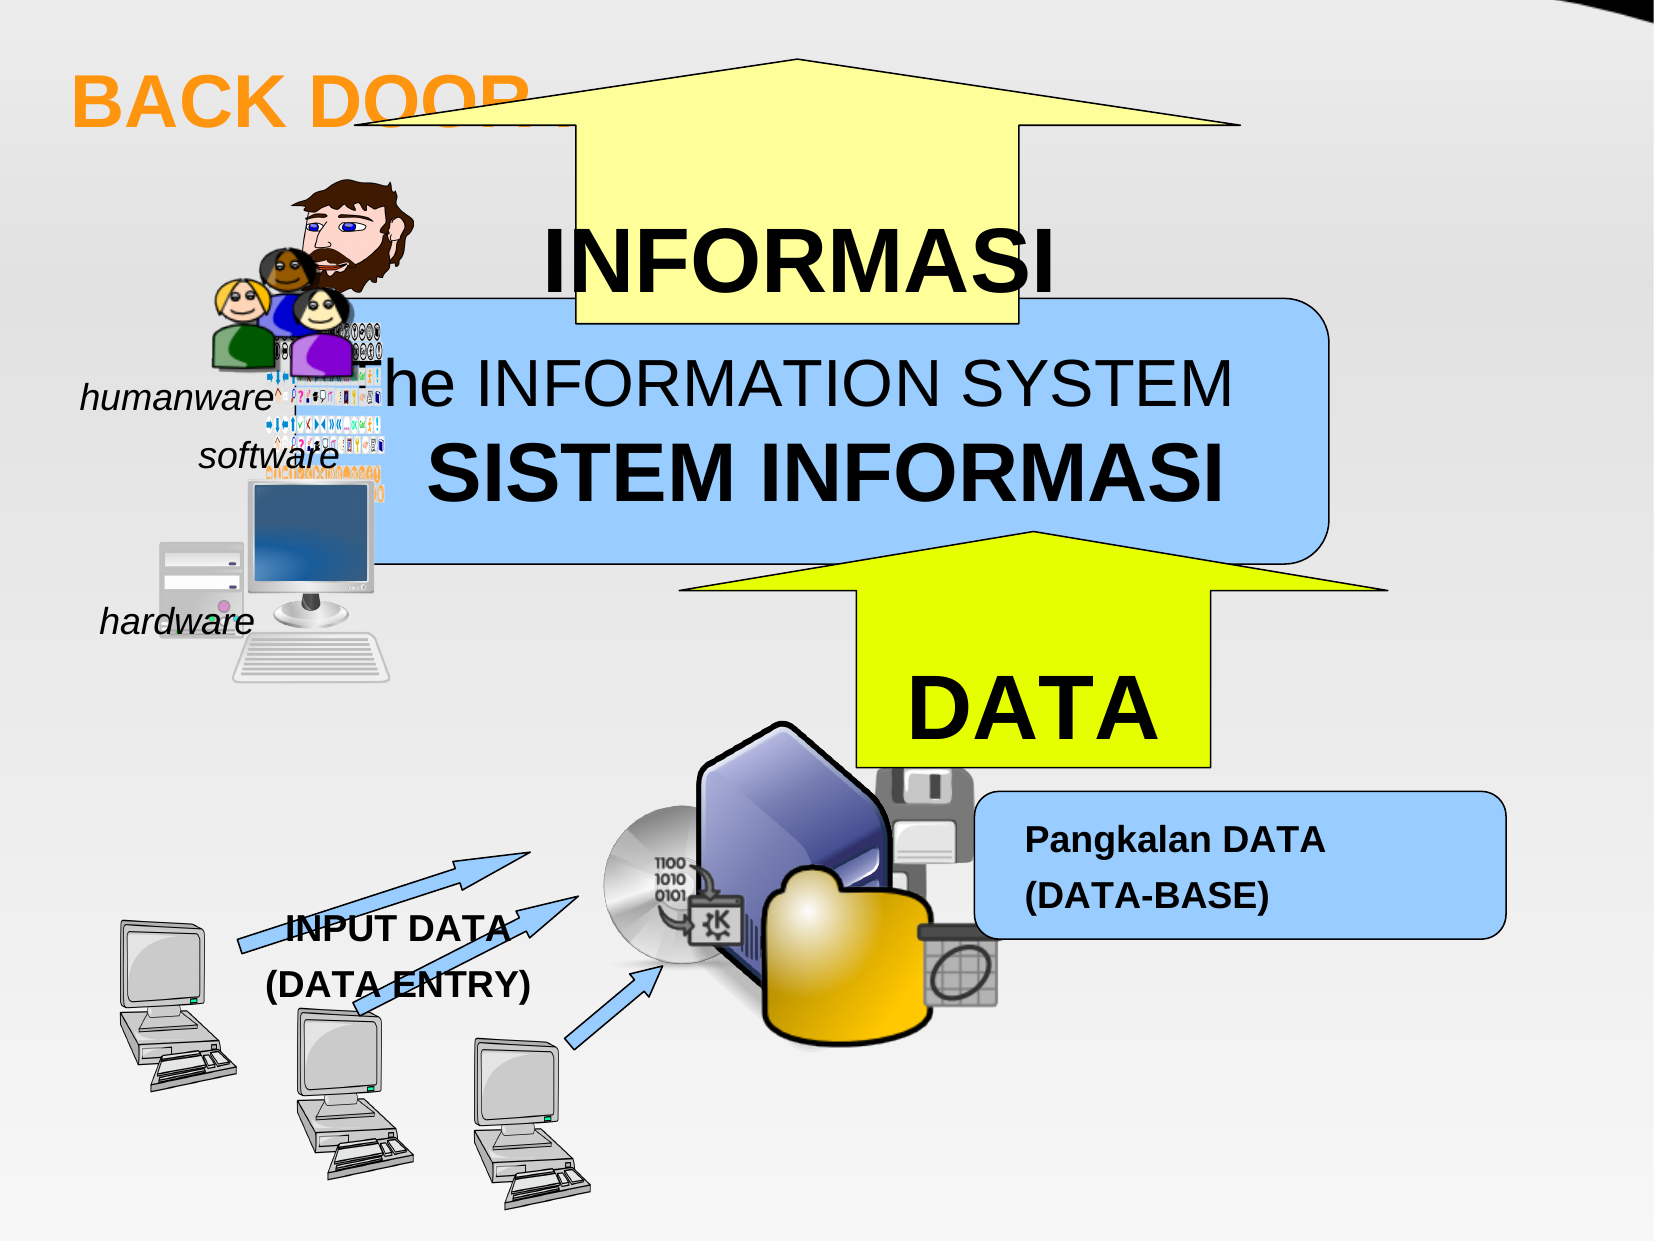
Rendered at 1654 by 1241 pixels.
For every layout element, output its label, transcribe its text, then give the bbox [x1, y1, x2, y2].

text_box [364, 319, 1327, 327]
text_box DATA [879, 614, 1188, 768]
list The INFORMATION SYSTEM [385, 327, 1429, 386]
text_box INPUT DATA (DATA ENTRY)‏ [177, 885, 621, 1015]
text_box [564, 1015, 616, 1050]
text_box software [0, 413, 355, 484]
text_box Pangkalan DATA (DATA-BASE)‏ [1009, 797, 1453, 926]
picture [0, 0, 1654, 1241]
title BACK DOOR ..............! [70, 0, 1559, 319]
text_box hardware [0, 579, 355, 650]
text_box INFORMASI [437, 166, 1164, 321]
text_box [354, 59, 1241, 166]
text_box SISTEM INFORMASI [385, 386, 1447, 528]
text_box [473, 528, 1388, 768]
text_box [621, 965, 663, 1011]
text_box [404, 852, 531, 885]
text_box [974, 791, 1507, 940]
text_box humanware [0, 354, 355, 413]
